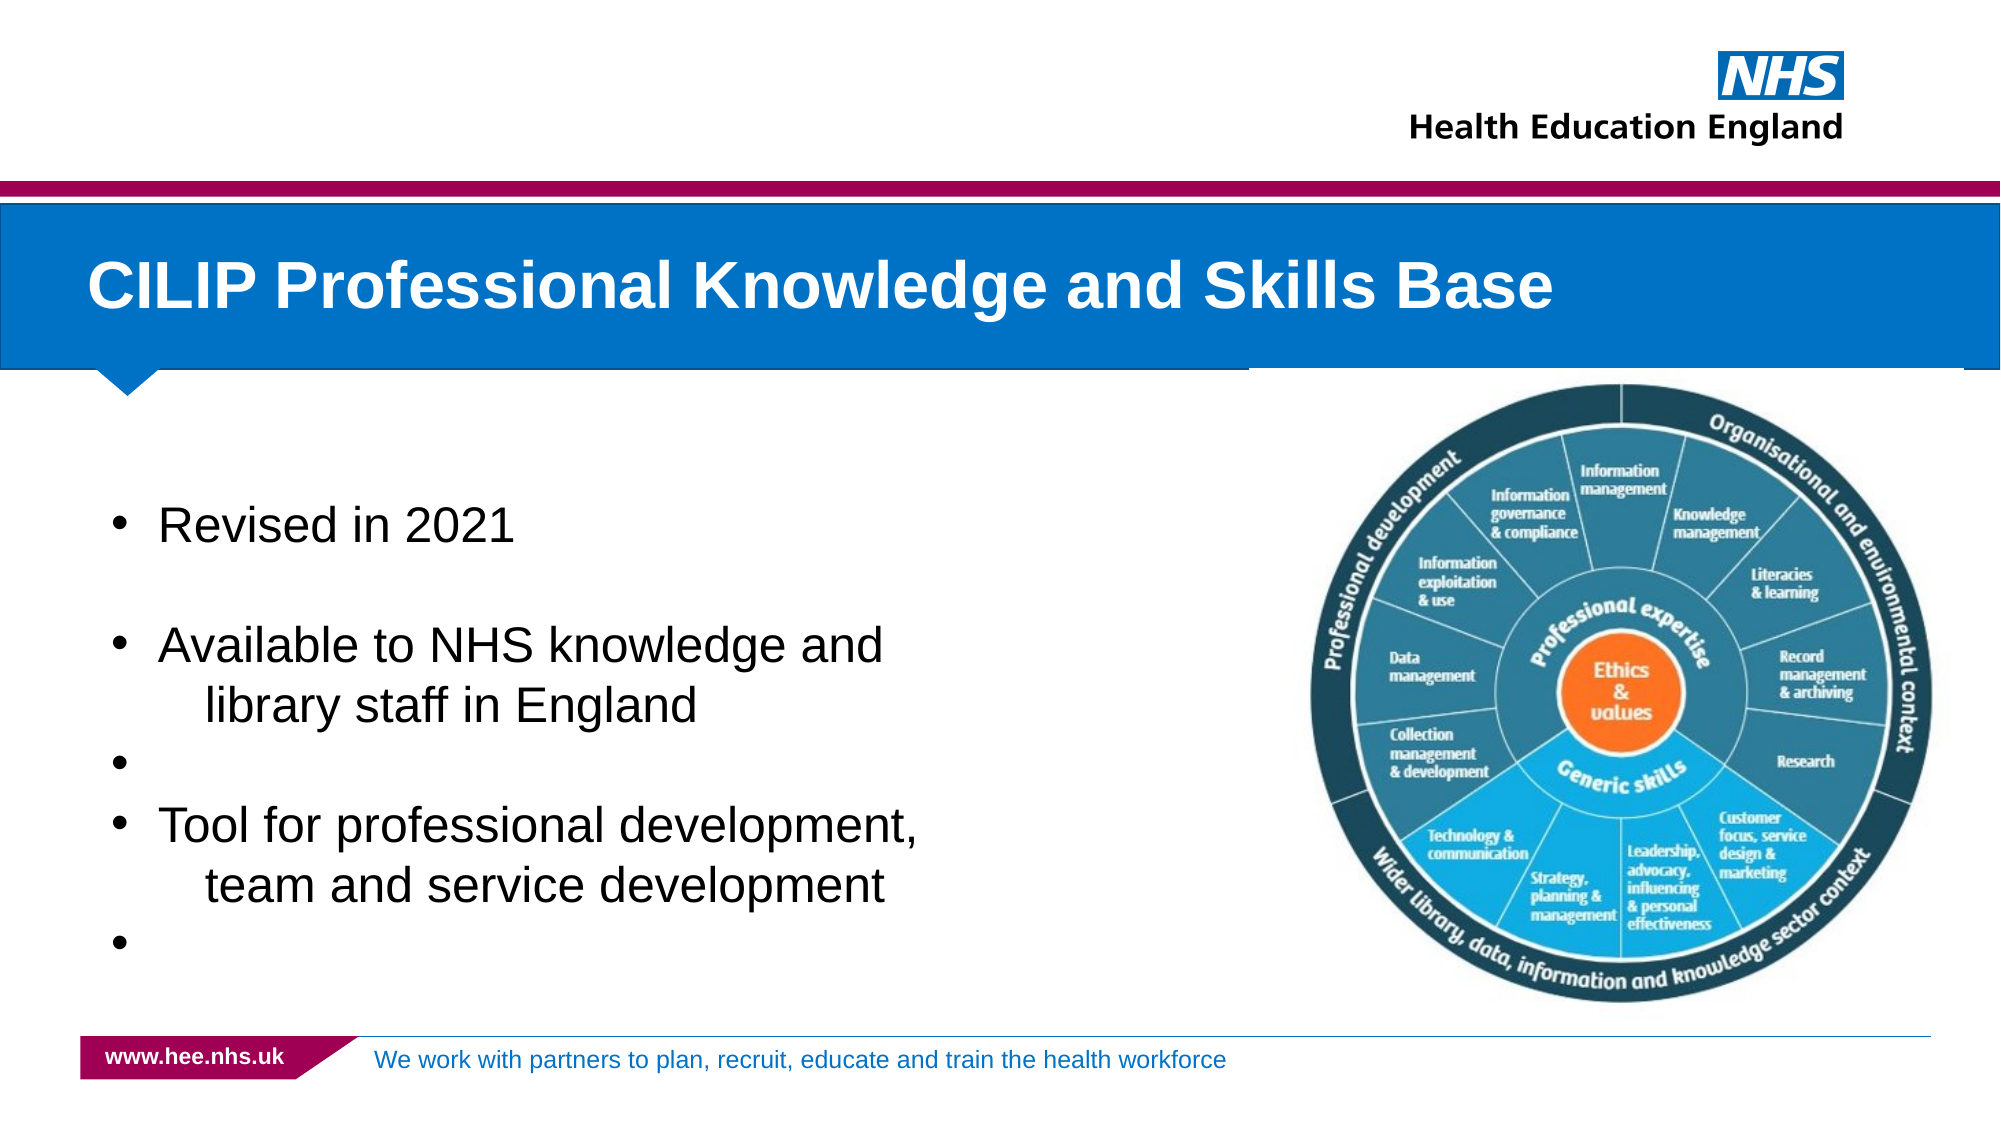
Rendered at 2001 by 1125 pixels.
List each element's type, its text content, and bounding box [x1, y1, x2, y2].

title CILIP Professional Knowledge and Skills Base [72, 204, 1931, 369]
picture [1249, 368, 1964, 1022]
text_box Revised in 2021 Available to NHS knowledge and library staff in England Tool for professional development, team and service development [96, 485, 1001, 1046]
